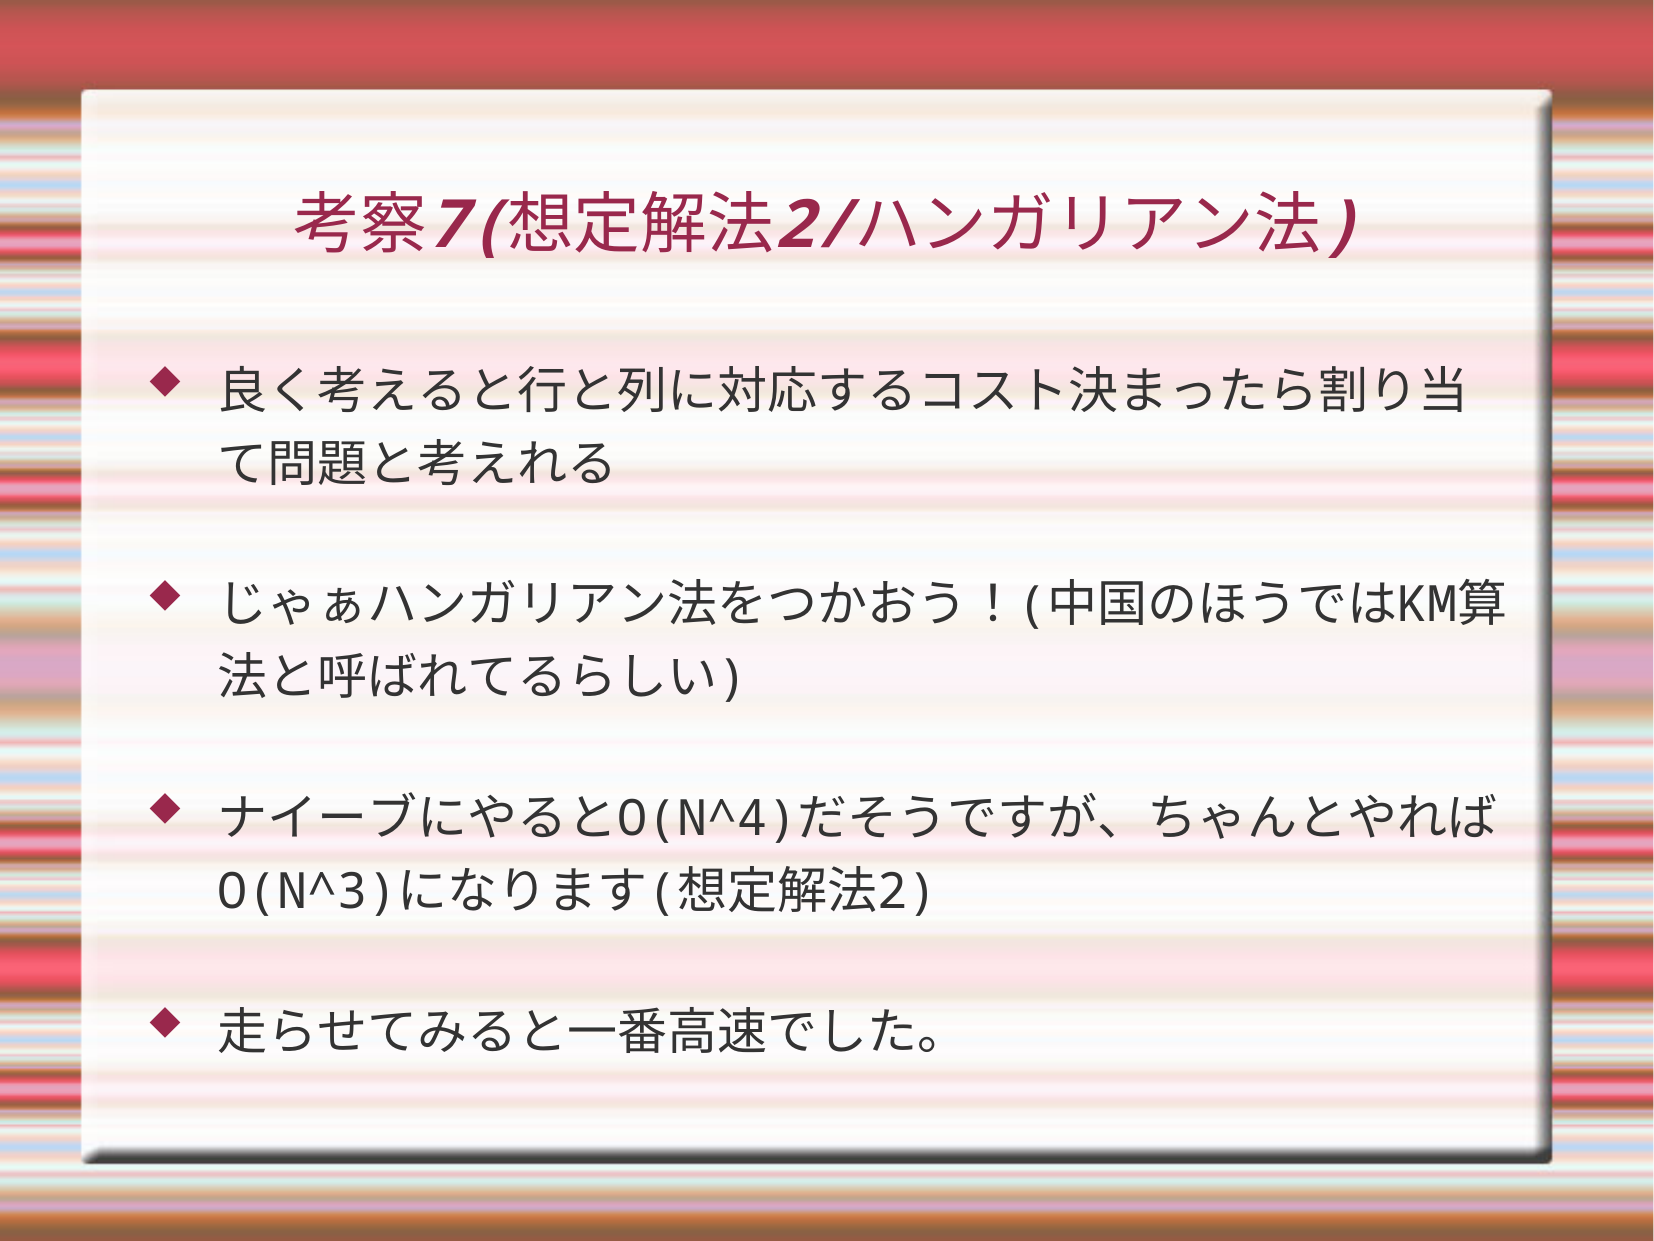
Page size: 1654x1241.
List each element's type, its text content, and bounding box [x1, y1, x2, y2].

title 考察7(想定解法2/ハンガリアン法) [121, 114, 1534, 322]
list 良く考えると行と列に対応するコスト決まったら割り当て問題と考えれる じゃぁハンガリアン法をつかおう！(中国のほうではKM算法と呼ばれてるらしい) ナイーブにやるとO(N^4)だそうですが、ちゃんとやればO(N^3)になります(想定解法2) 走らせてみると一番高速でした。 [134, 350, 1516, 1132]
picture [0, 0, 1654, 1241]
